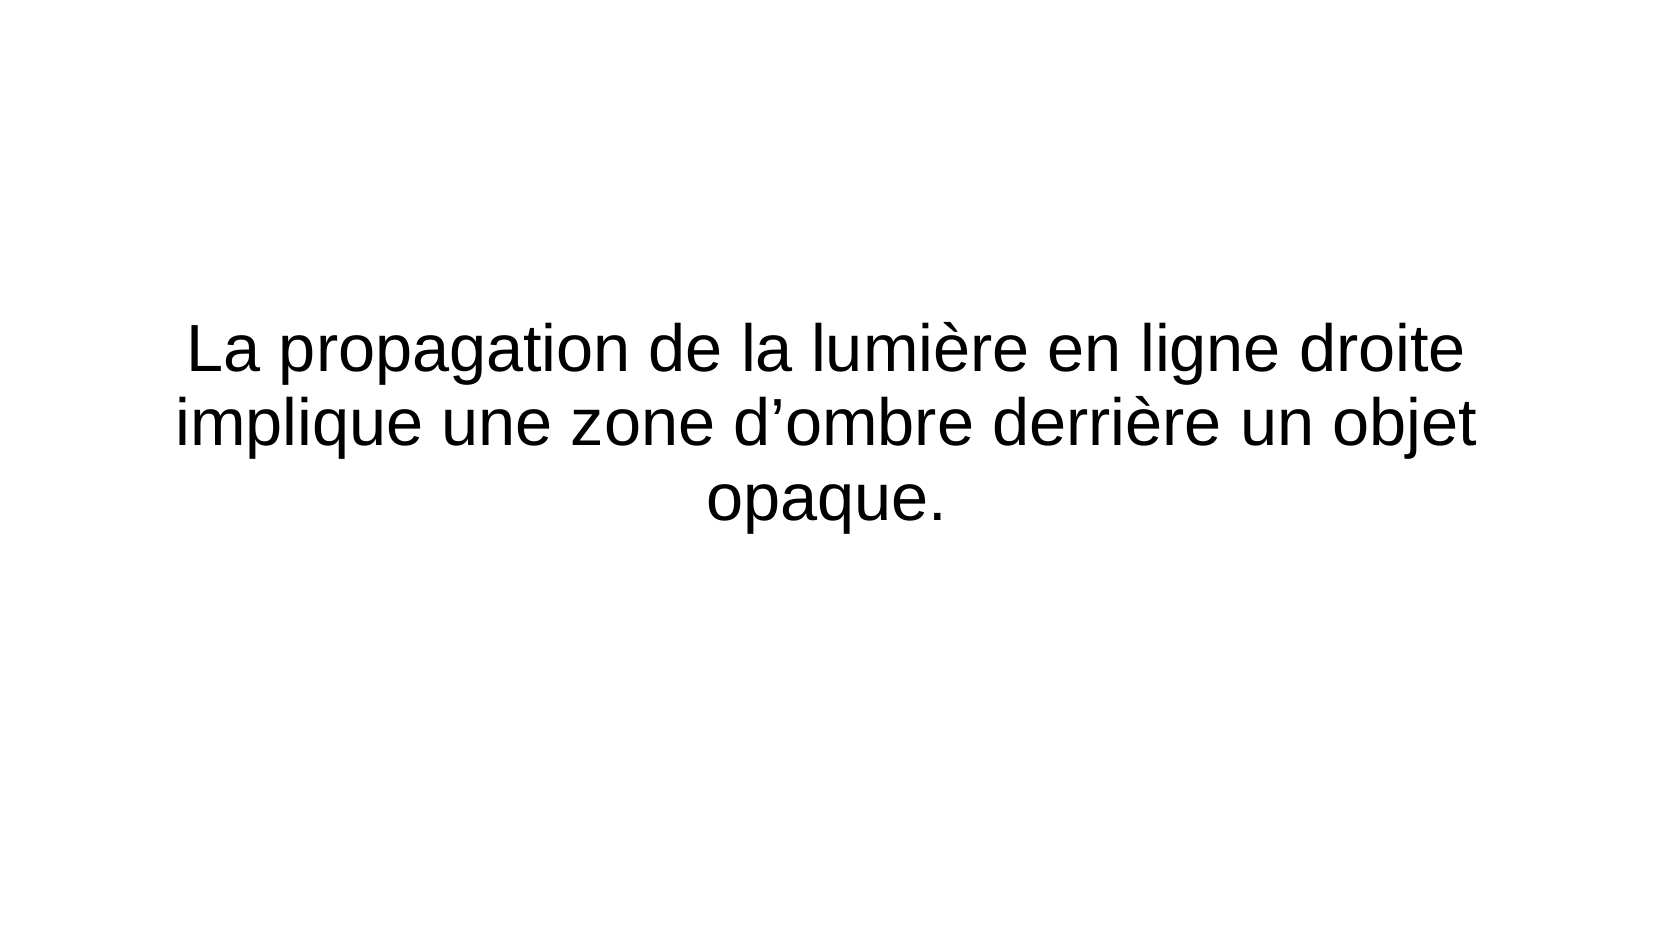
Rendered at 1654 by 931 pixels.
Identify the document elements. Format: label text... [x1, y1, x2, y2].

subtitle La propagation de la lumière en ligne droite implique une zone d’ombre derrière un objet opaque. [82, 88, 1571, 758]
